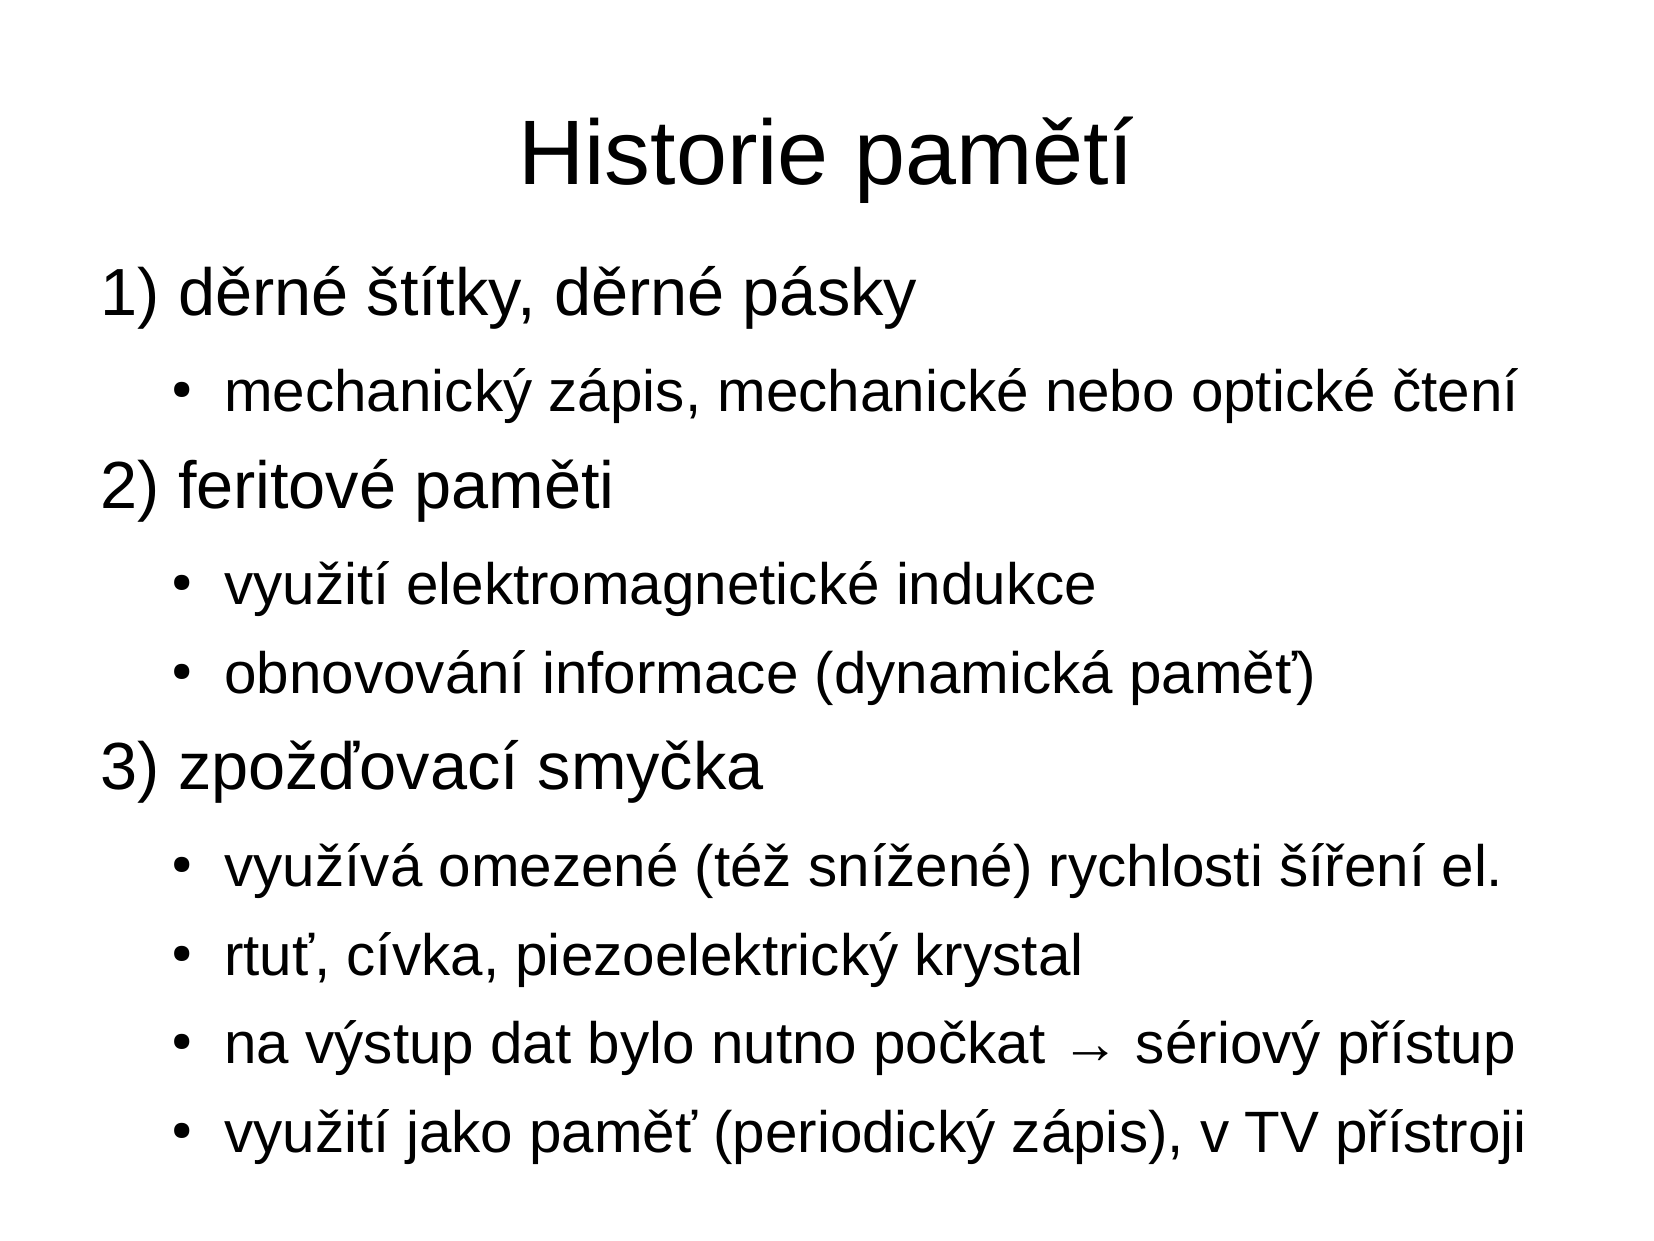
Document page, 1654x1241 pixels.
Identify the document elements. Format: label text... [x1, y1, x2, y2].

title Historie pamětí [82, 56, 1571, 250]
list děrné štítky, děrné pásky mechanický zápis, mechanické nebo optické čtení feritové paměti využití elektromagnetické indukce obnovování informace (dynamická paměť) zpožďovací smyčka využívá omezené (též snížené) rychlosti šíření el. rtuť, cívka, piezoelektrický krystal na výstup dat bylo nutno počkat → sériový přístup využití jako paměť (periodický zápis), v TV přístroji [82, 254, 1571, 1165]
